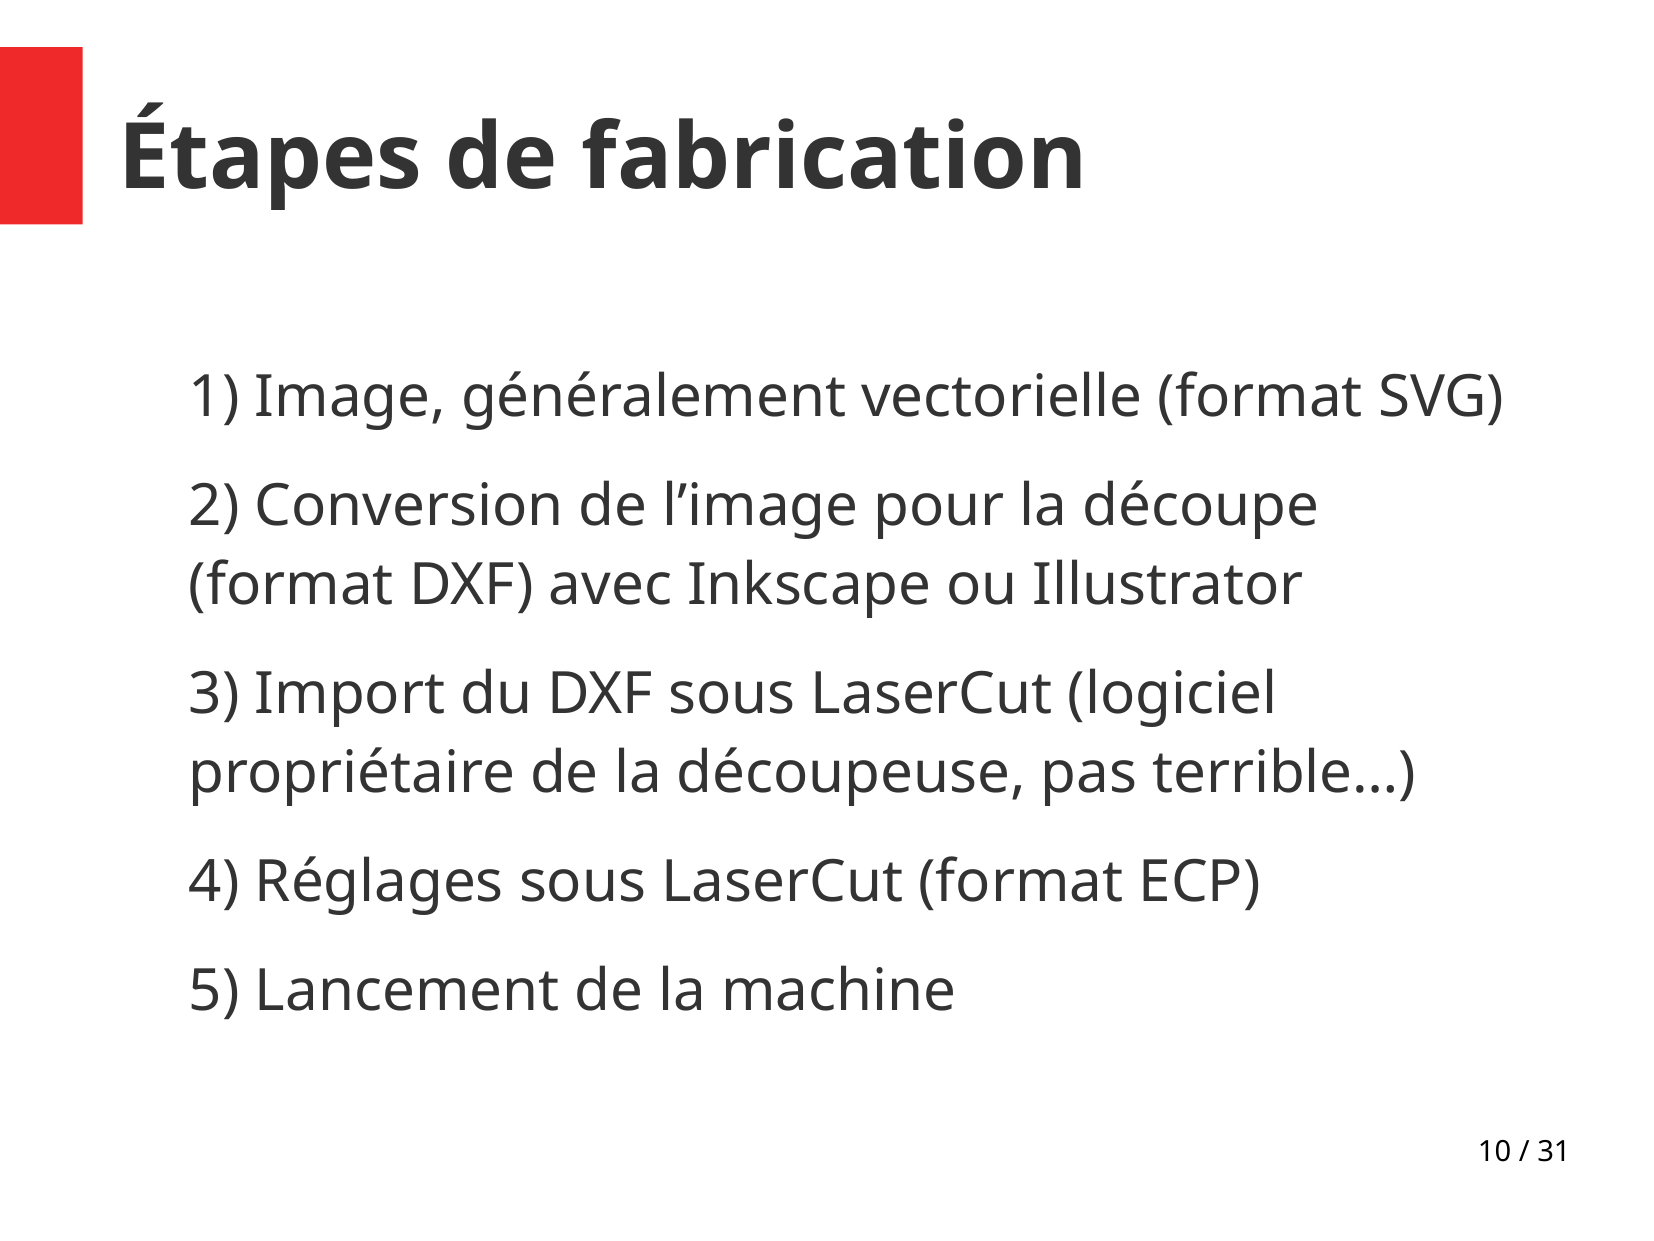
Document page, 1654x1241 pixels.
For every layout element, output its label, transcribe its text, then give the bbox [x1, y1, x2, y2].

list 1) Image, généralement vectorielle (format SVG) 2) Conversion de l’image pour la découpe (format DXF) avec Inkscape ou Illustrator 3) Import du DXF sous LaserCut (logiciel propriétaire de la découpeuse, pas terrible…) 4) Réglages sous LaserCut (format ECP) 5) Lancement de la machine [118, 354, 1536, 1074]
title Étapes de fabrication [118, 49, 1571, 257]
